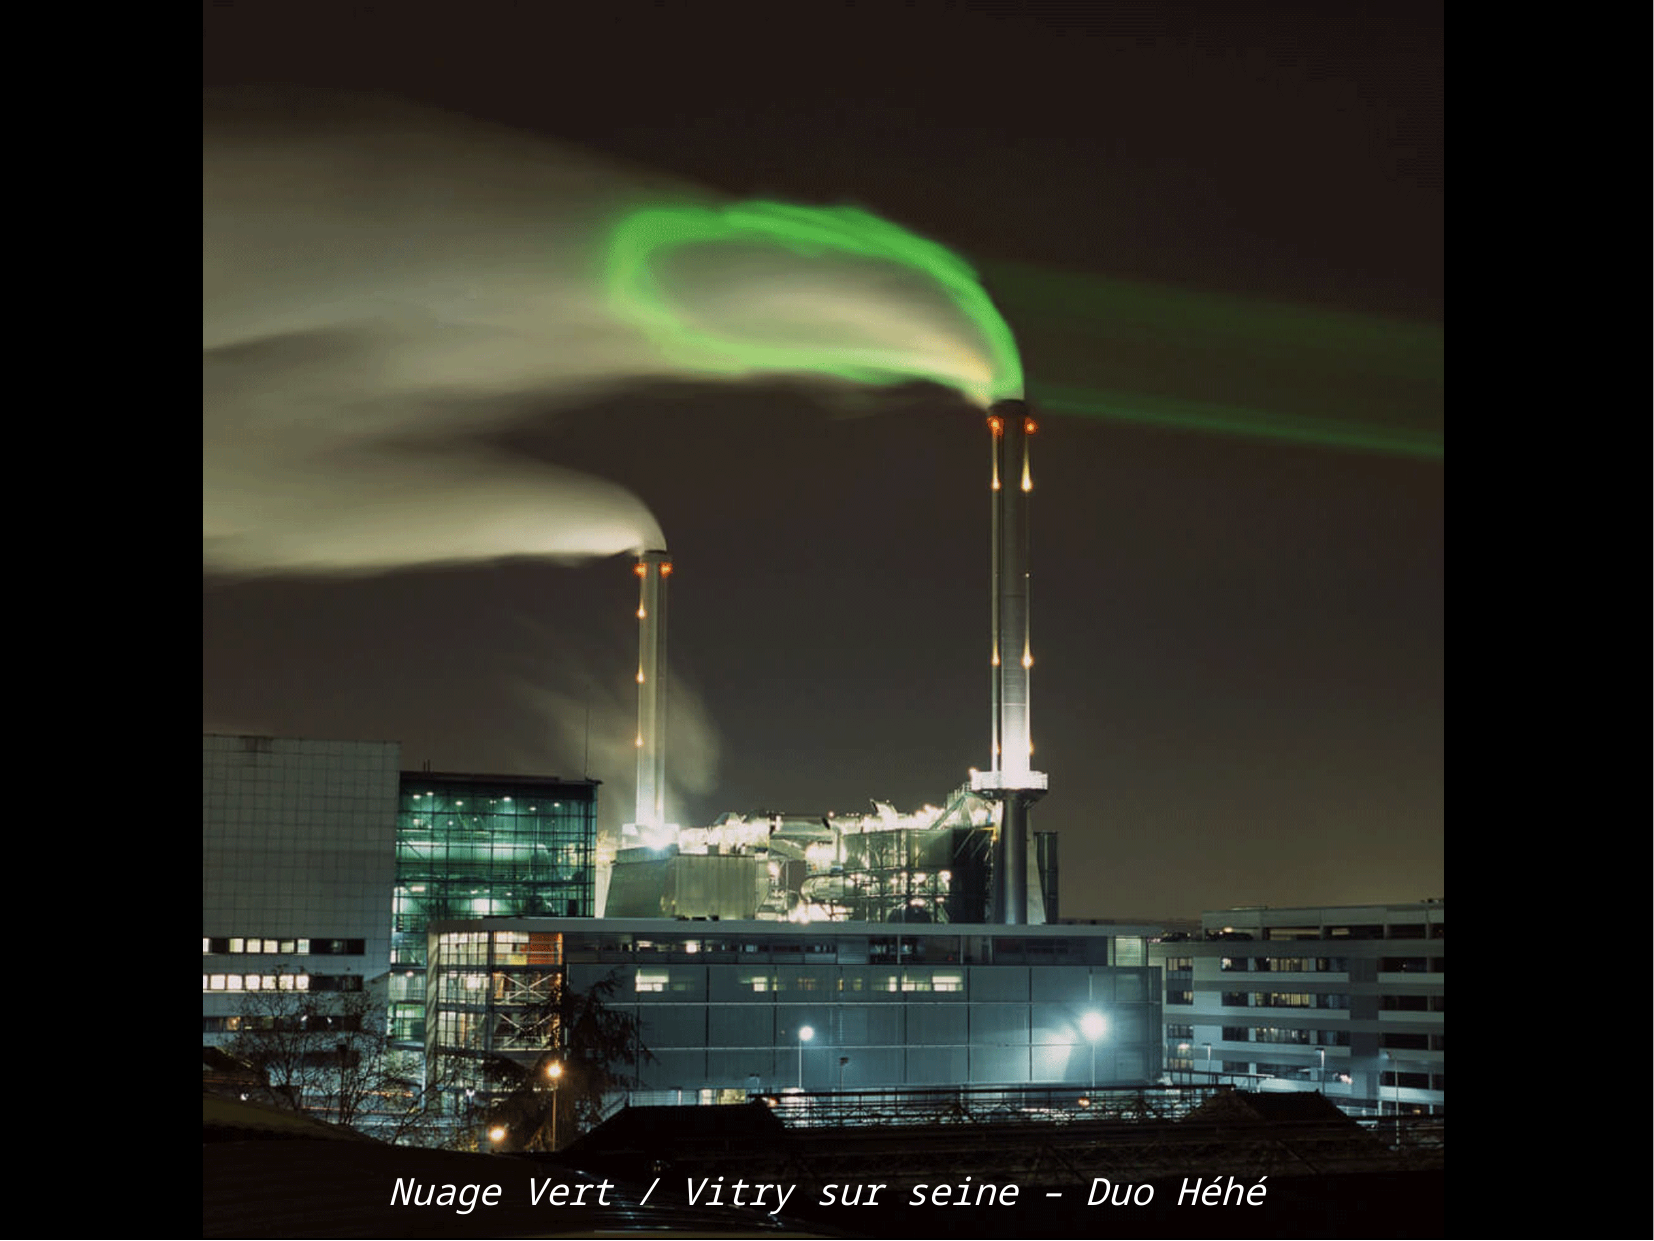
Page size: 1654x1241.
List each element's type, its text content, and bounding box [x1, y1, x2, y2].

picture [203, 0, 1444, 1238]
text_box Nuage Vert / Vitry sur seine – Duo Héhé [373, 1157, 1281, 1217]
